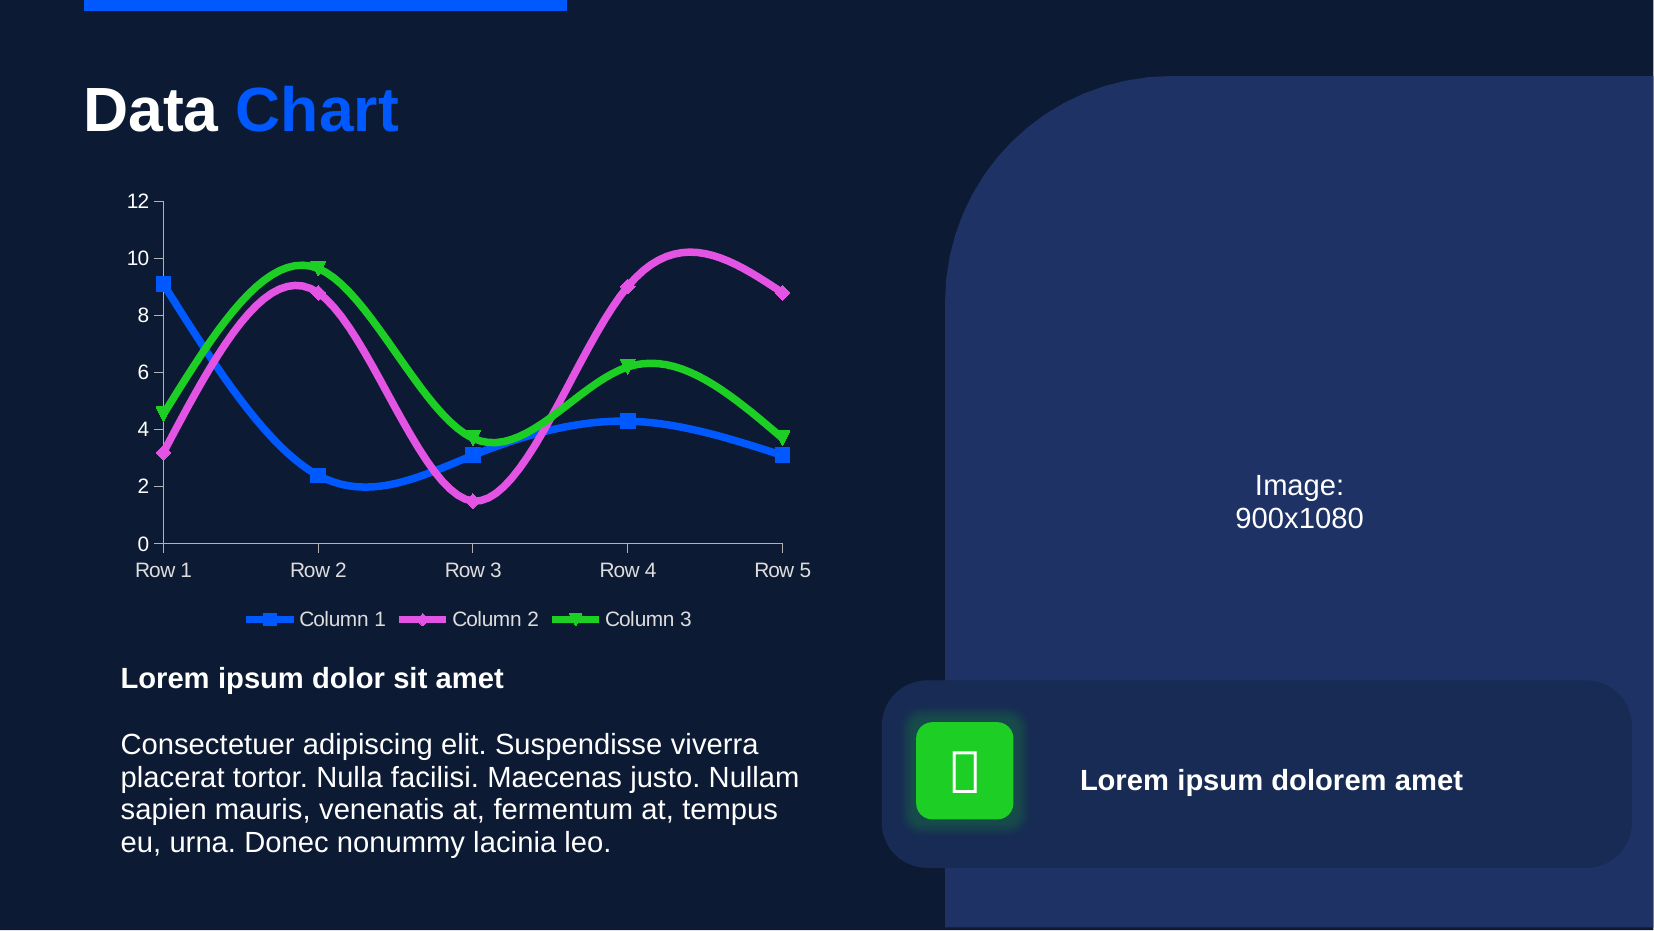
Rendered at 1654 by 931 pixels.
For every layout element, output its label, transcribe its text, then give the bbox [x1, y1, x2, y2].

text_box [881, 680, 1632, 868]
text_box Lorem ipsum dolor sit amet Consectetuer adipiscing elit. Suspendisse viverra placerat tortor. Nulla facilisi. Maecenas justo. Nullam sapien mauris, venenatis at, fermentum at, tempus eu, urna. Donec nonummy lacinia leo. [85, 662, 826, 860]
text_box Image: 900x1080 [945, 76, 1654, 928]
title Data Chart [83, 75, 1570, 188]
text_box  [916, 722, 1014, 820]
text_box Lorem ipsum dolorem amet [1044, 719, 1595, 841]
chart [112, 188, 826, 638]
